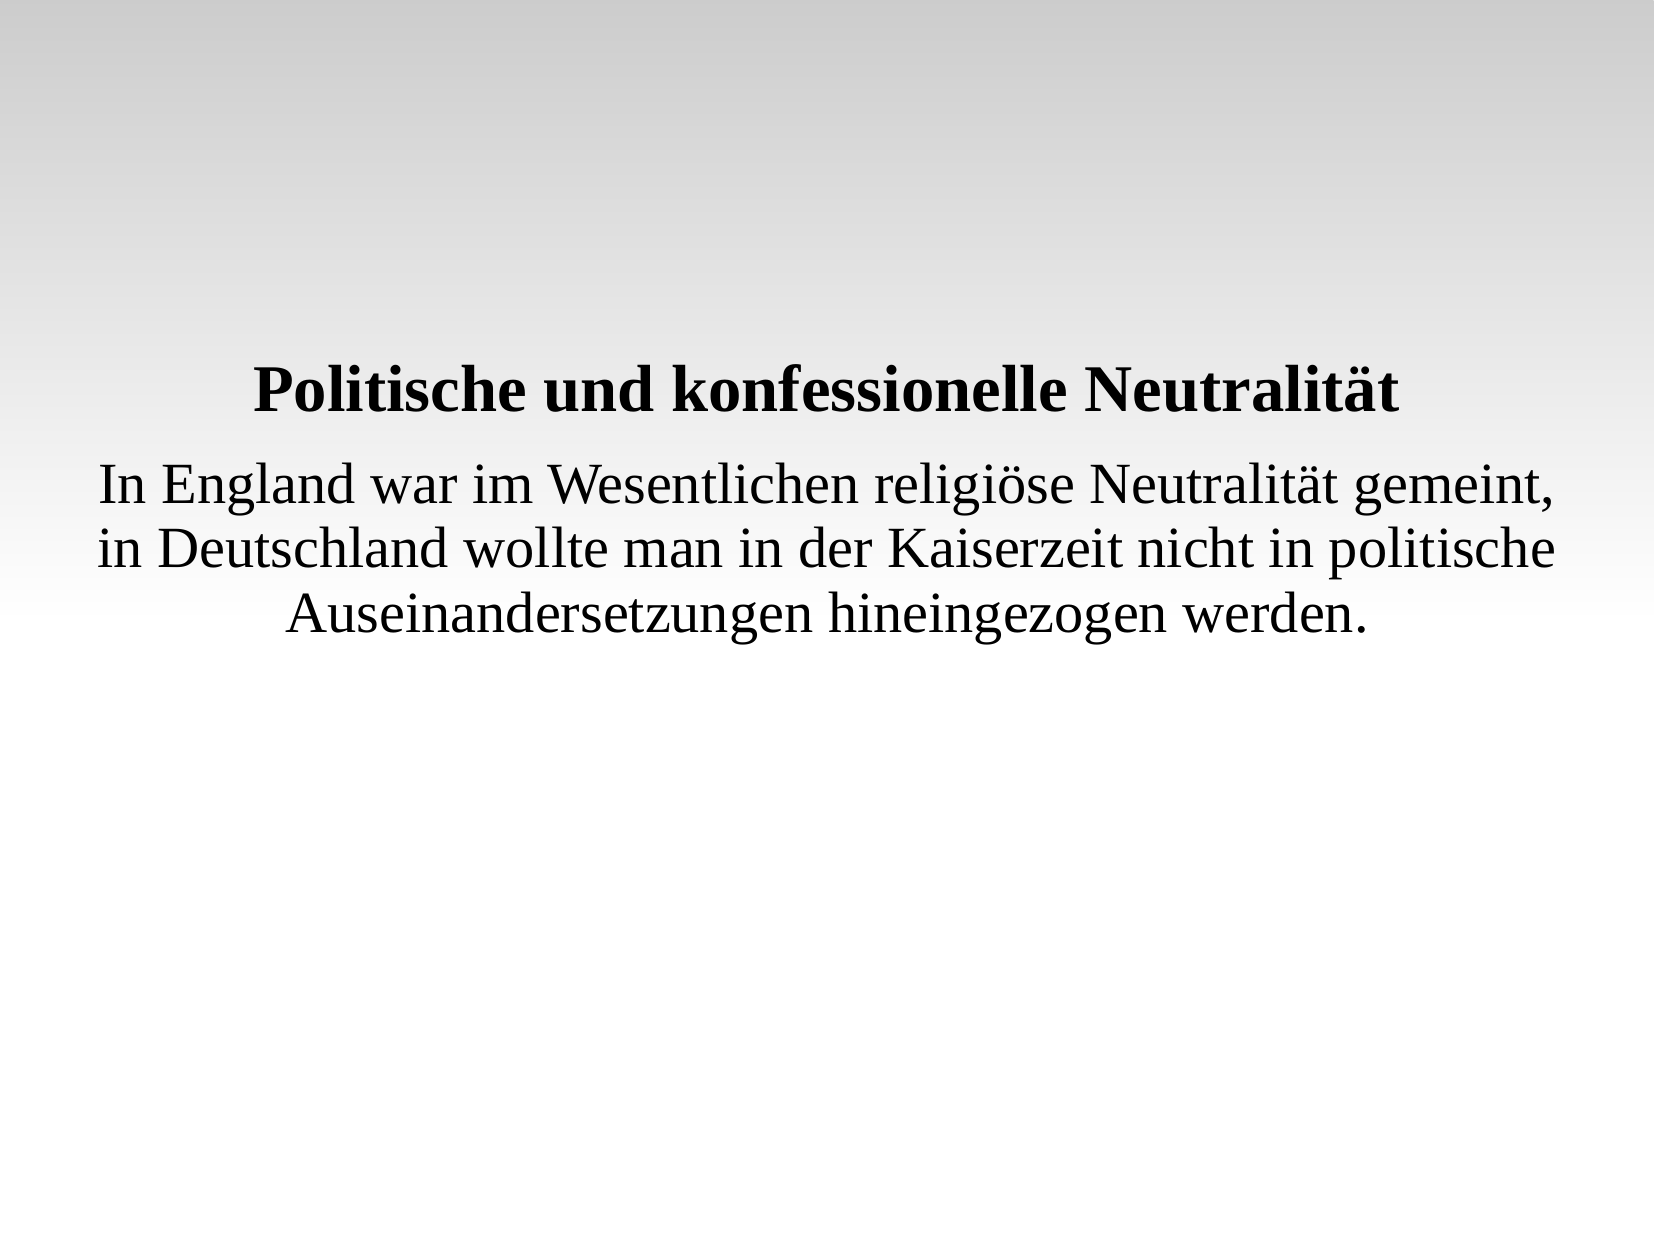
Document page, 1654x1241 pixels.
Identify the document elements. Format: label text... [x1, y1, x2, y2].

text_box Politische und konfessionelle Neutralität In England war im Wesentlichen religiöse Neutralität gemeint, in Deutschland wollte man in der Kaiserzeit nicht in politische Auseinandersetzungen hineingezogen werden. [59, 345, 1595, 701]
